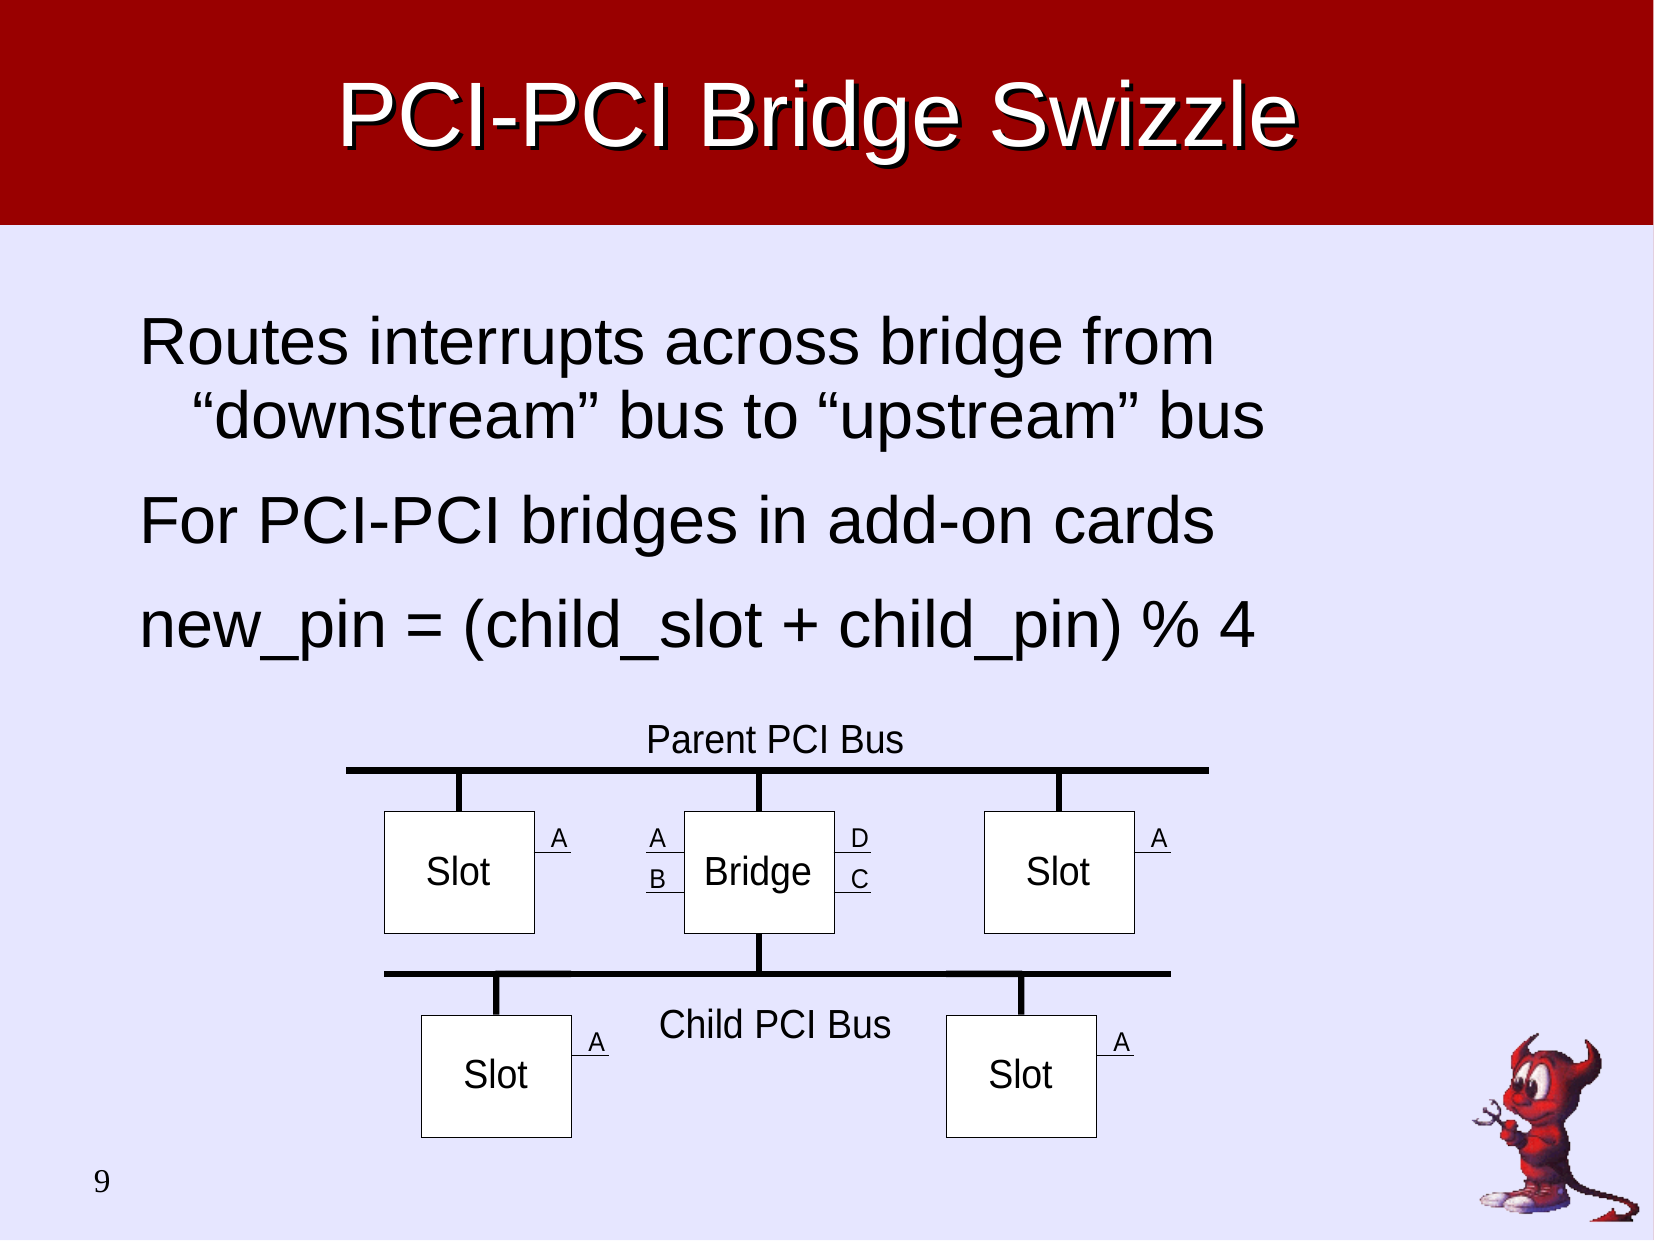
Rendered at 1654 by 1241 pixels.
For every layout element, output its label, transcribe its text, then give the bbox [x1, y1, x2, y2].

chart [121, 697, 1534, 1148]
picture [1464, 1030, 1643, 1227]
list Routes interrupts across bridge from “downstream” bus to “upstream” bus For PCI-PCI bridges in add-on cards new_pin = (child_slot + child_pin) % 4 [121, 303, 1534, 687]
title PCI-PCI Bridge Swizzle [112, 11, 1525, 219]
